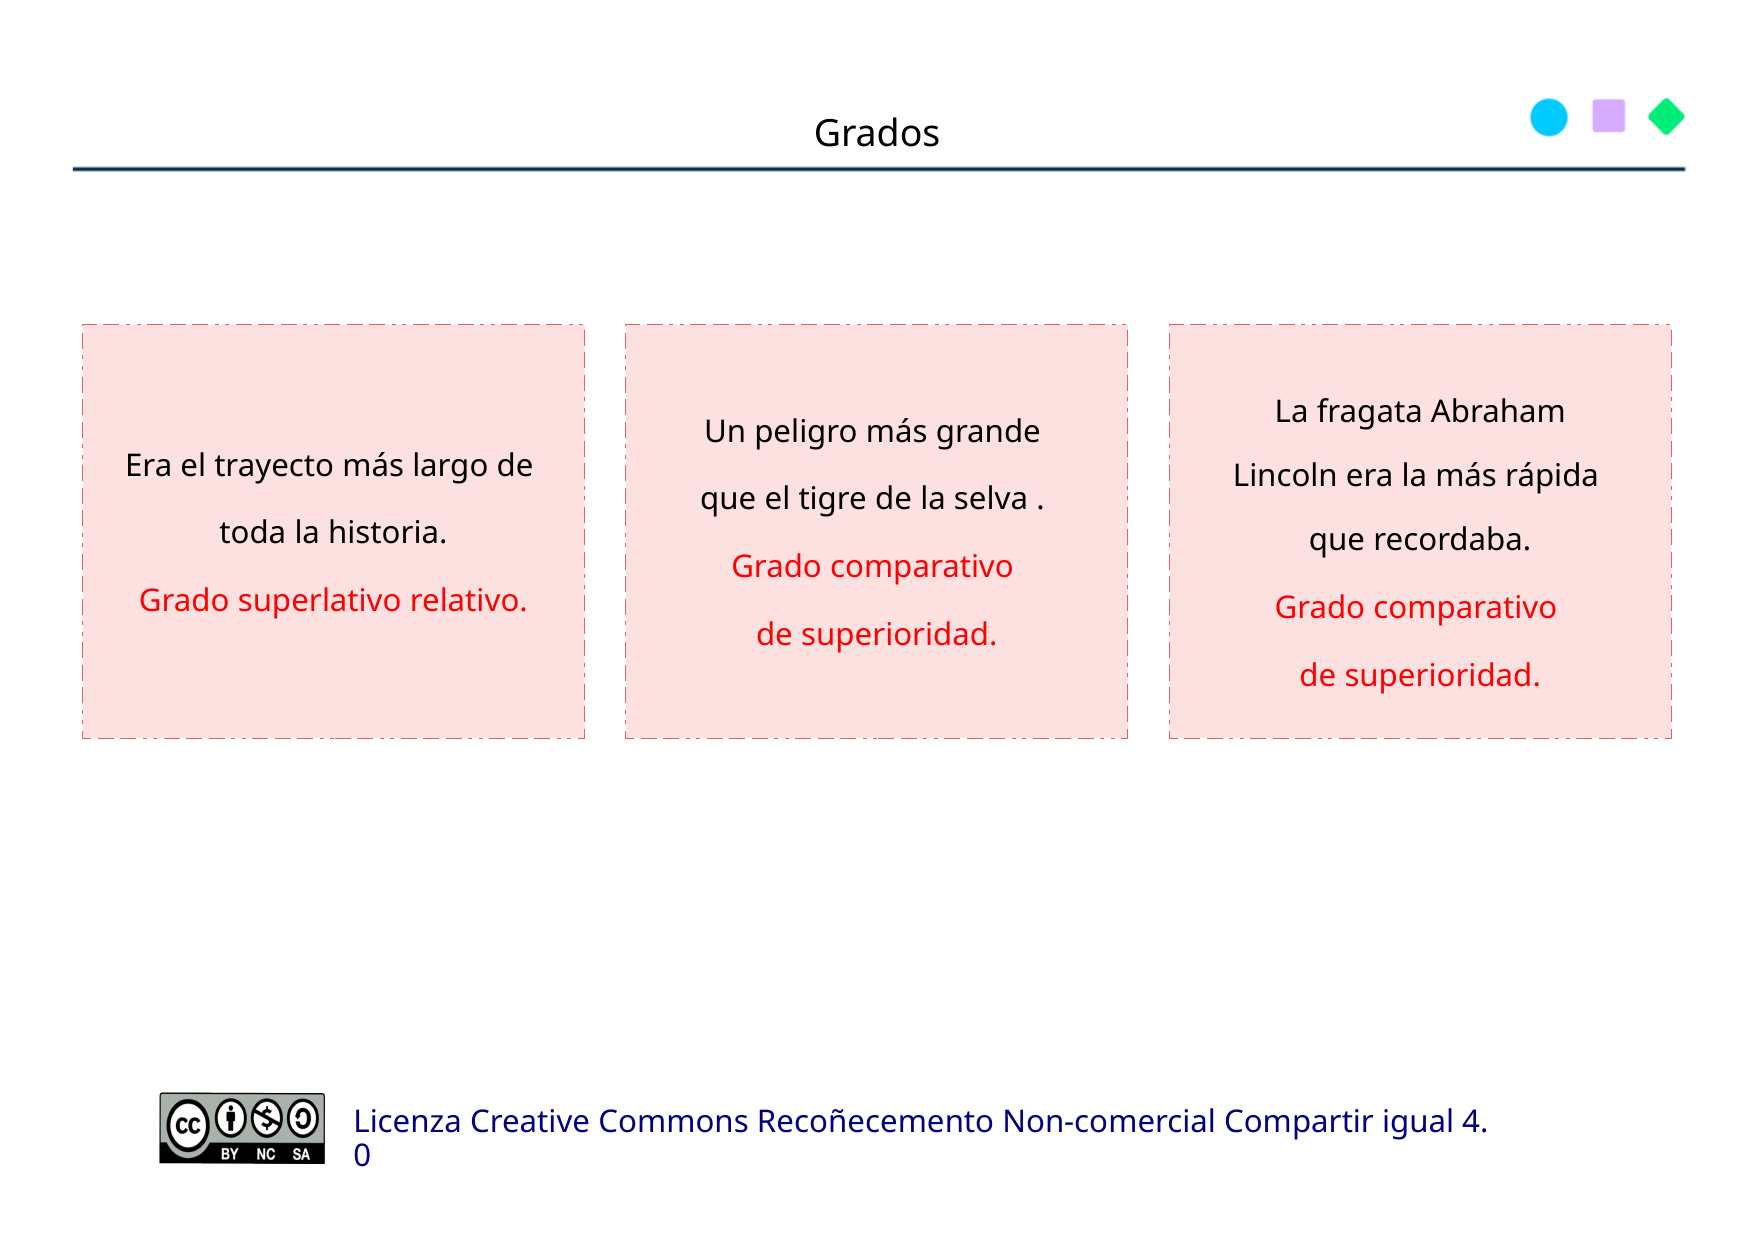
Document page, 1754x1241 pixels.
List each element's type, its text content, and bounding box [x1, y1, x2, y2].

picture [59, 70, 1695, 194]
text_box Licenza Creative Commons Recoñecemento Non-comercial Compartir igual 4.0 [338, 1072, 1506, 1170]
text_box Era el trayecto más largo de toda la historia. Grado superlativo relativo. [82, 324, 585, 739]
picture [159, 1092, 325, 1164]
text_box La fragata Abraham Lincoln era la más rápida que recordaba. Grado comparativo de superioridad. [1169, 324, 1672, 739]
text_box Un peligro más grande que el tigre de la selva . Grado comparativo de superioridad. [625, 324, 1128, 739]
